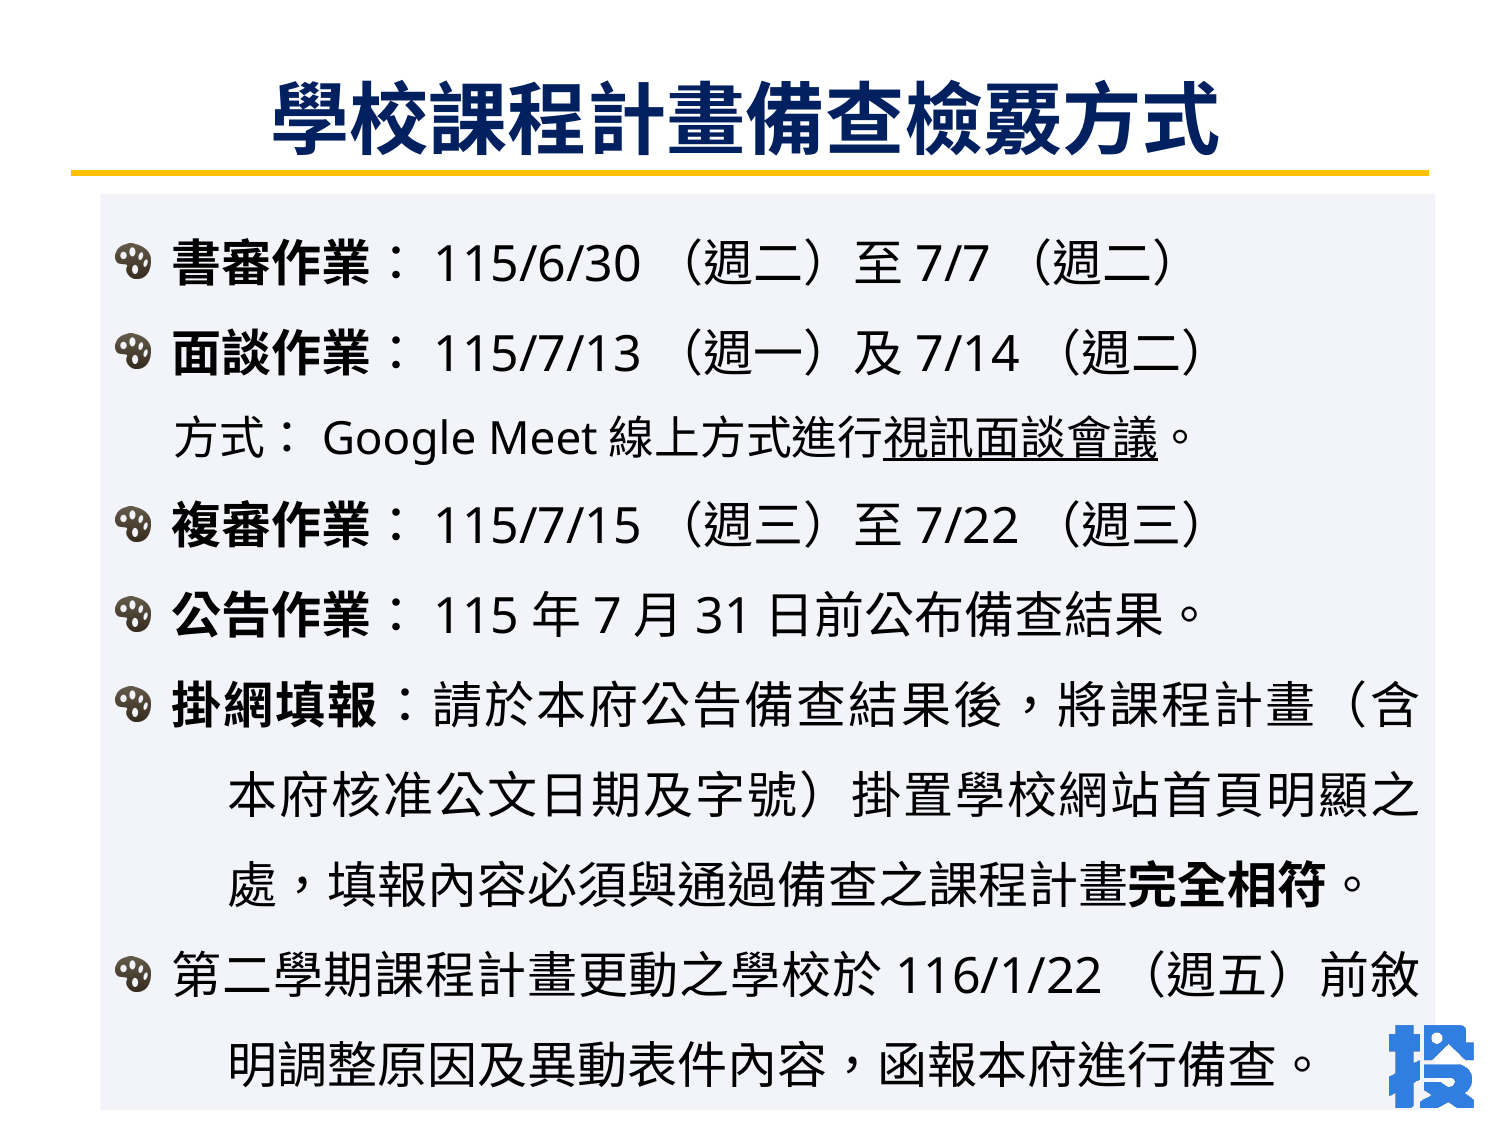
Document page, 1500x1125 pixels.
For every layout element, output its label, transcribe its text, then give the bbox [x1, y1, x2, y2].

text_box 學校課程計畫備查檢覈方式 [255, 61, 1245, 173]
picture [1362, 997, 1500, 1125]
text_box 書審作業：115/6/30（週二）至7/7（週二） 面談作業：115/7/13（週一）及7/14（週二） 方式：Google Meet線上方式進行視訊面談會議。 複審作業：115/7/15（週三）至7/22（週三） 公告作業：115年7月31日前公布備查結果。 掛網填報：請於本府公告備查結果後，將課程計畫（含本府核准公文日期及字號）掛置學校網站首頁明顯之處，填報內容必須與通過備查之課程計畫完全相符。 第二學期課程計畫更動之學校於116/1/22（週五）前敘明調整原因及異動表件內容，函報本府進行備查。 [100, 193, 1436, 1111]
